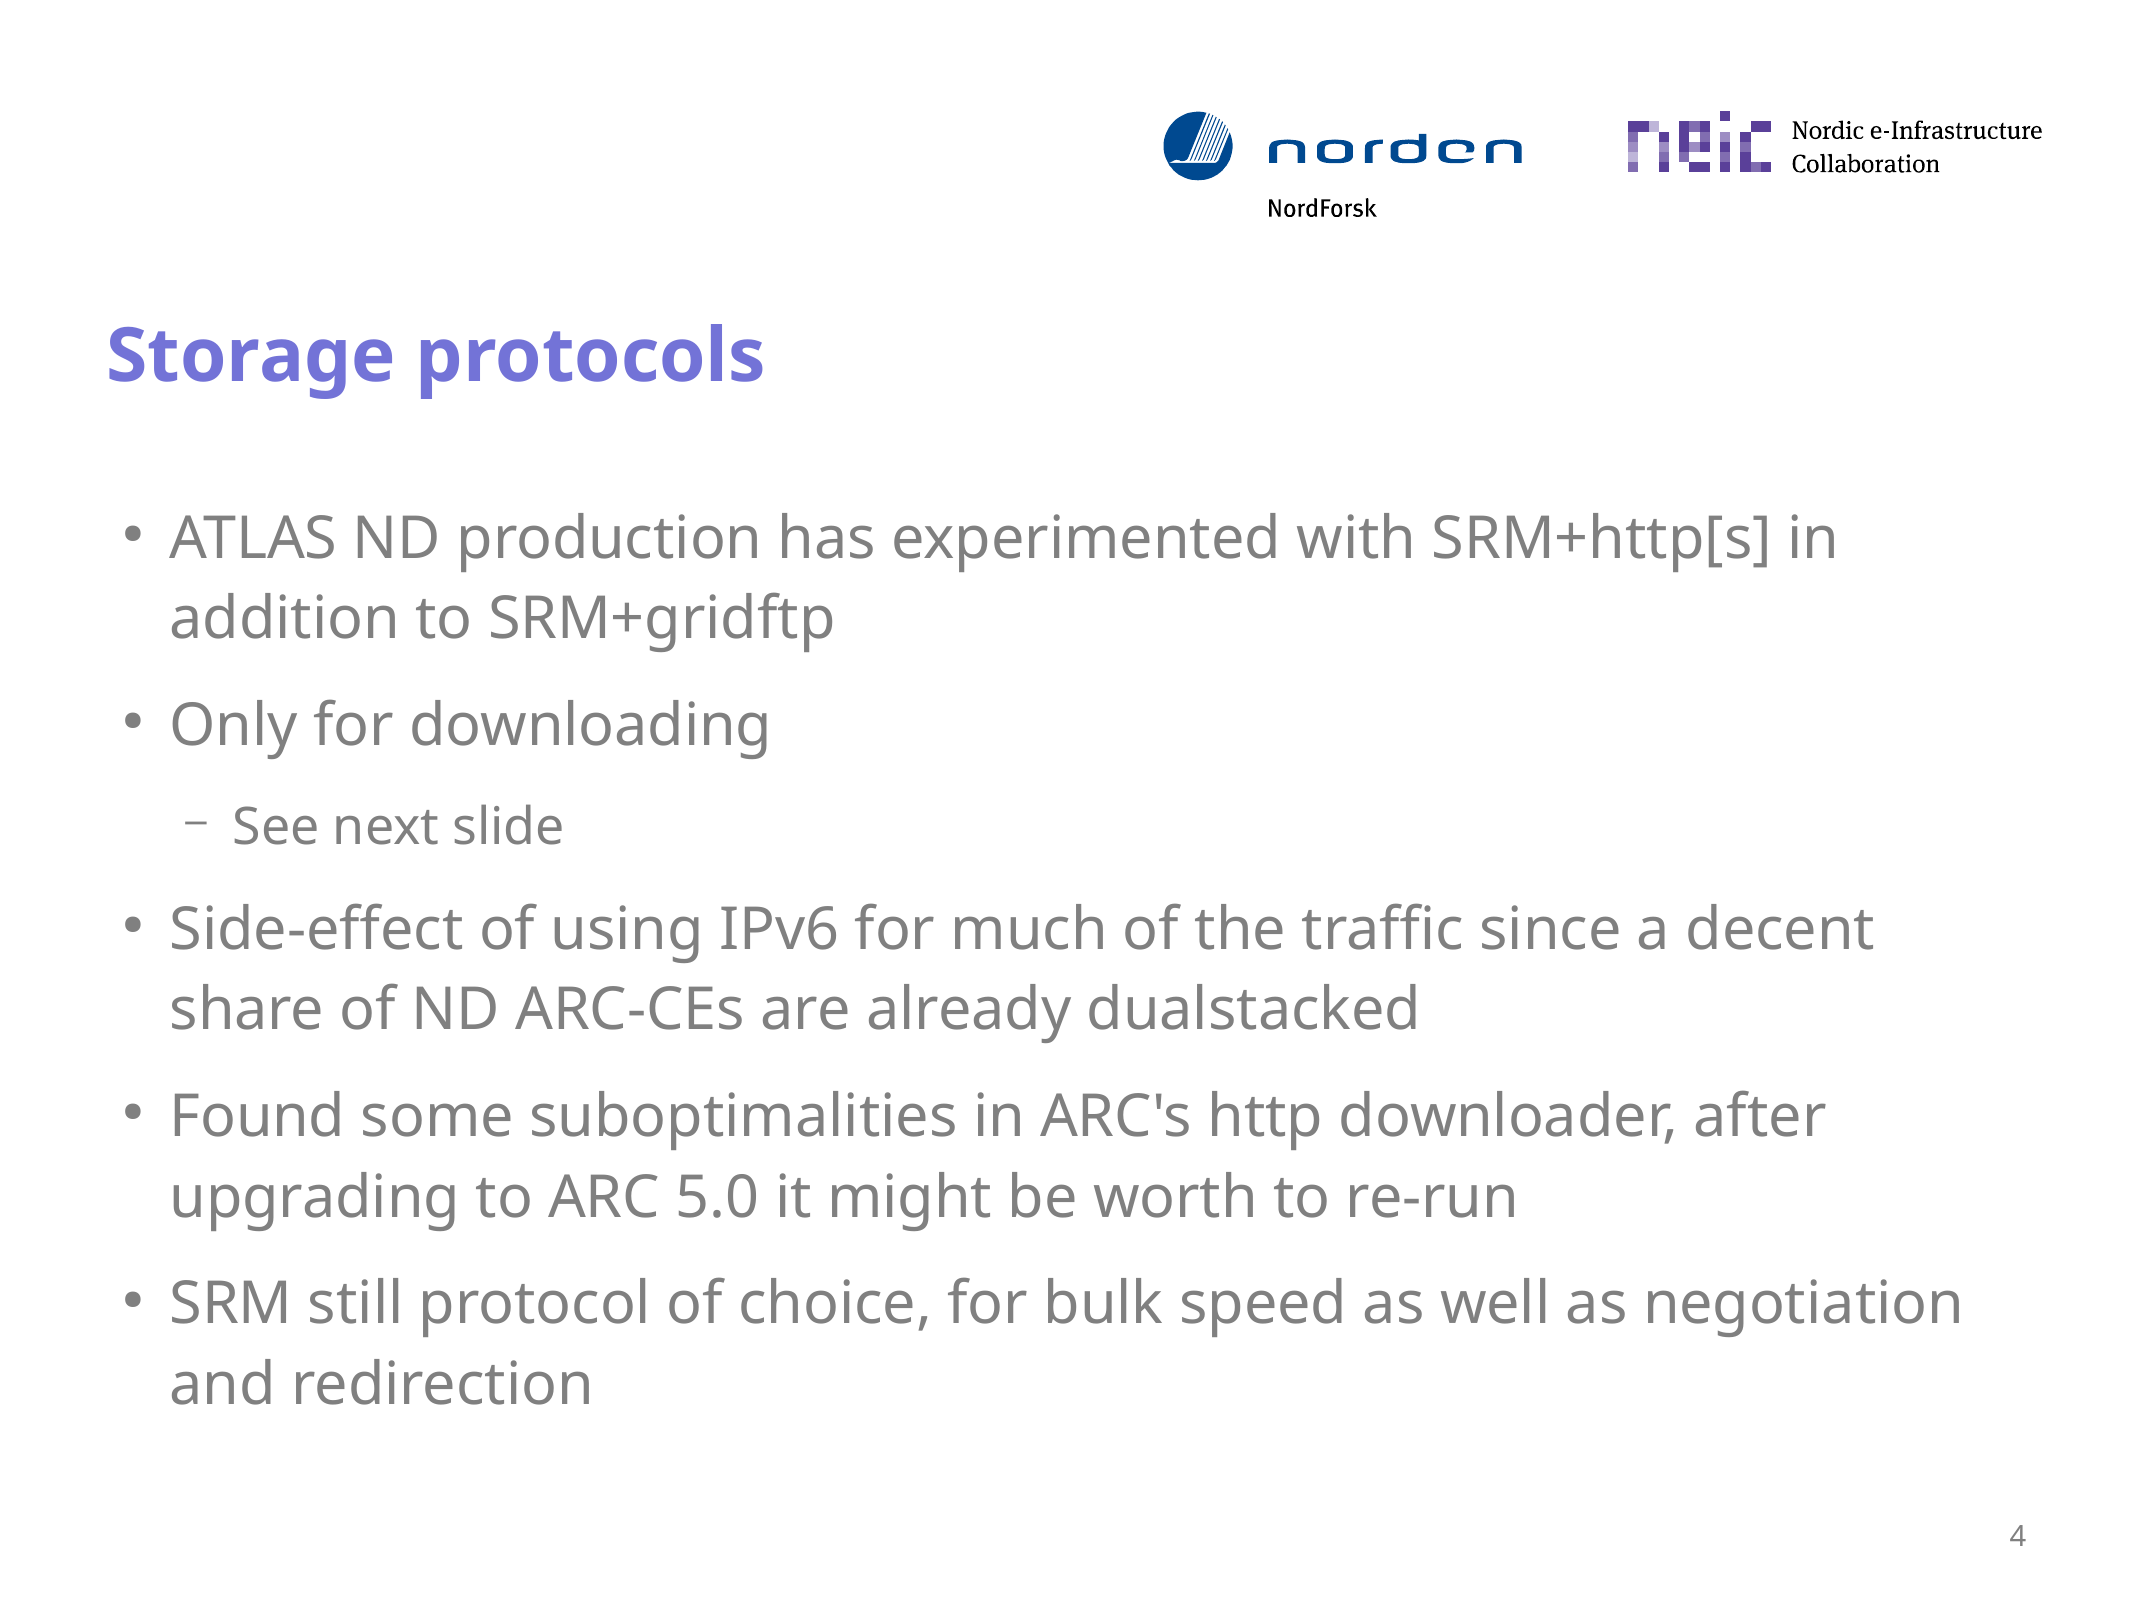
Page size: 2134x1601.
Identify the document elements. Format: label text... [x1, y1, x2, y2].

title Storage protocols [106, 262, 2027, 444]
list ATLAS ND production has experimented with SRM+http[s] in addition to SRM+gridftp Only for downloading See next slide Side-effect of using IPv6 for much of the traffic since a decent share of ND ARC-CEs are already dualstacked Found some suboptimalities in ARC's http downloader, after upgrading to ARC 5.0 it might be worth to re-run SRM still protocol of choice, for bulk speed as well as negotiation and redirection [106, 495, 2027, 1424]
